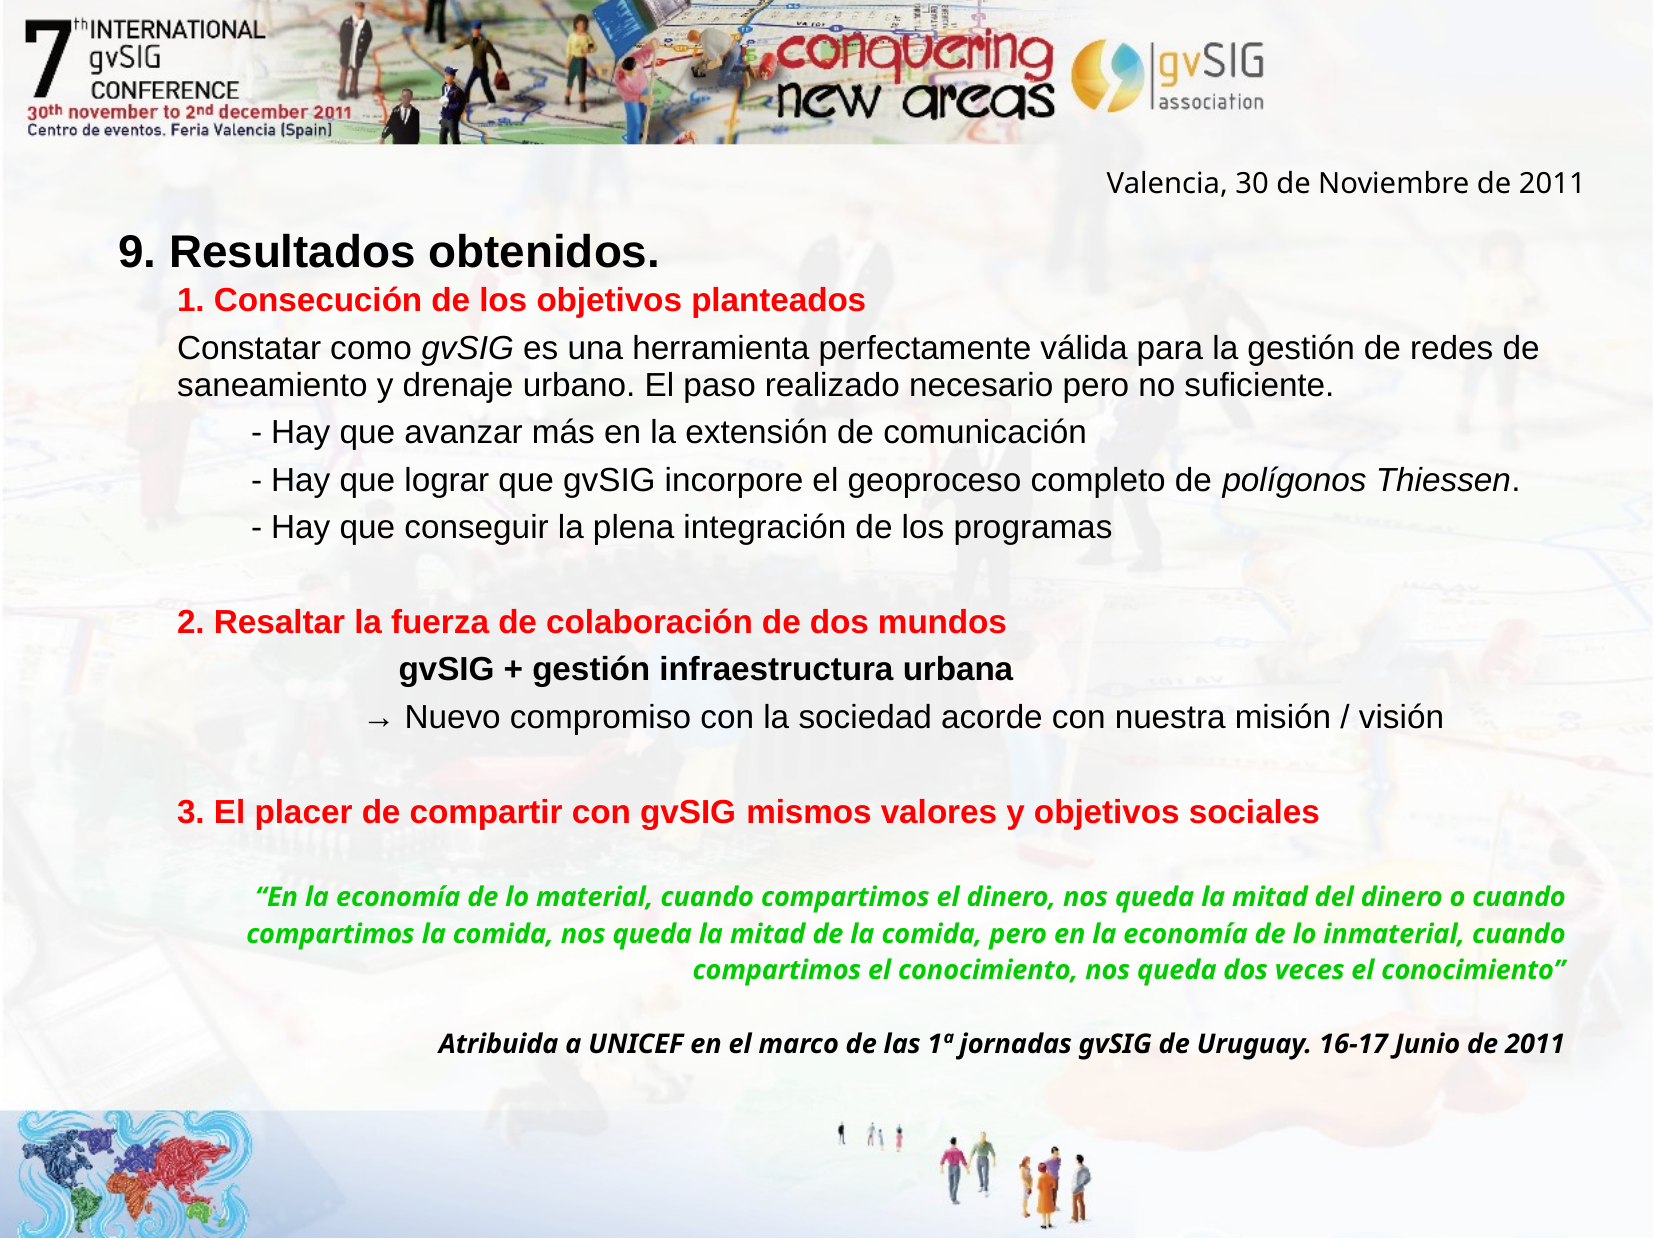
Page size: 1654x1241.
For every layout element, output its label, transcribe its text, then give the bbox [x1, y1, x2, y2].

title Valencia, 30 de Noviembre de 2011 [1051, 156, 1642, 207]
picture [0, 0, 1653, 1238]
text_box 1. Consecución de los objetivos planteados Constatar como gvSIG es una herramienta perfectamente válida para la gestión de redes de saneamiento y drenaje urbano. El paso realizado necesario pero no suficiente. - Hay que avanzar más en la extensión de comunicación - Hay que lograr que gvSIG incorpore el geoproceso completo de polígonos Thiessen. - Hay que conseguir la plena integración de los programas 2. Resaltar la fuerza de colaboración de dos mundos gvSIG + gestión infraestructura urbana → Nuevo compromiso con la sociedad acorde con nuestra misión / visión 3. El placer de compartir con gvSIG mismos valores y objetivos sociales “En la economía de lo material, cuando compartimos el dinero, nos queda la mitad del dinero o cuando compartimos la comida, nos queda la mitad de la comida, pero en la economía de lo inmaterial, cuando compartimos el conocimiento, nos queda dos veces el conocimiento” Atribuida a UNICEF en el marco de las 1ª jornadas gvSIG de Uruguay. 16-17 Junio de 2011 [177, 265, 1565, 1078]
text_box 9. Resultados obtenidos. [118, 225, 798, 278]
